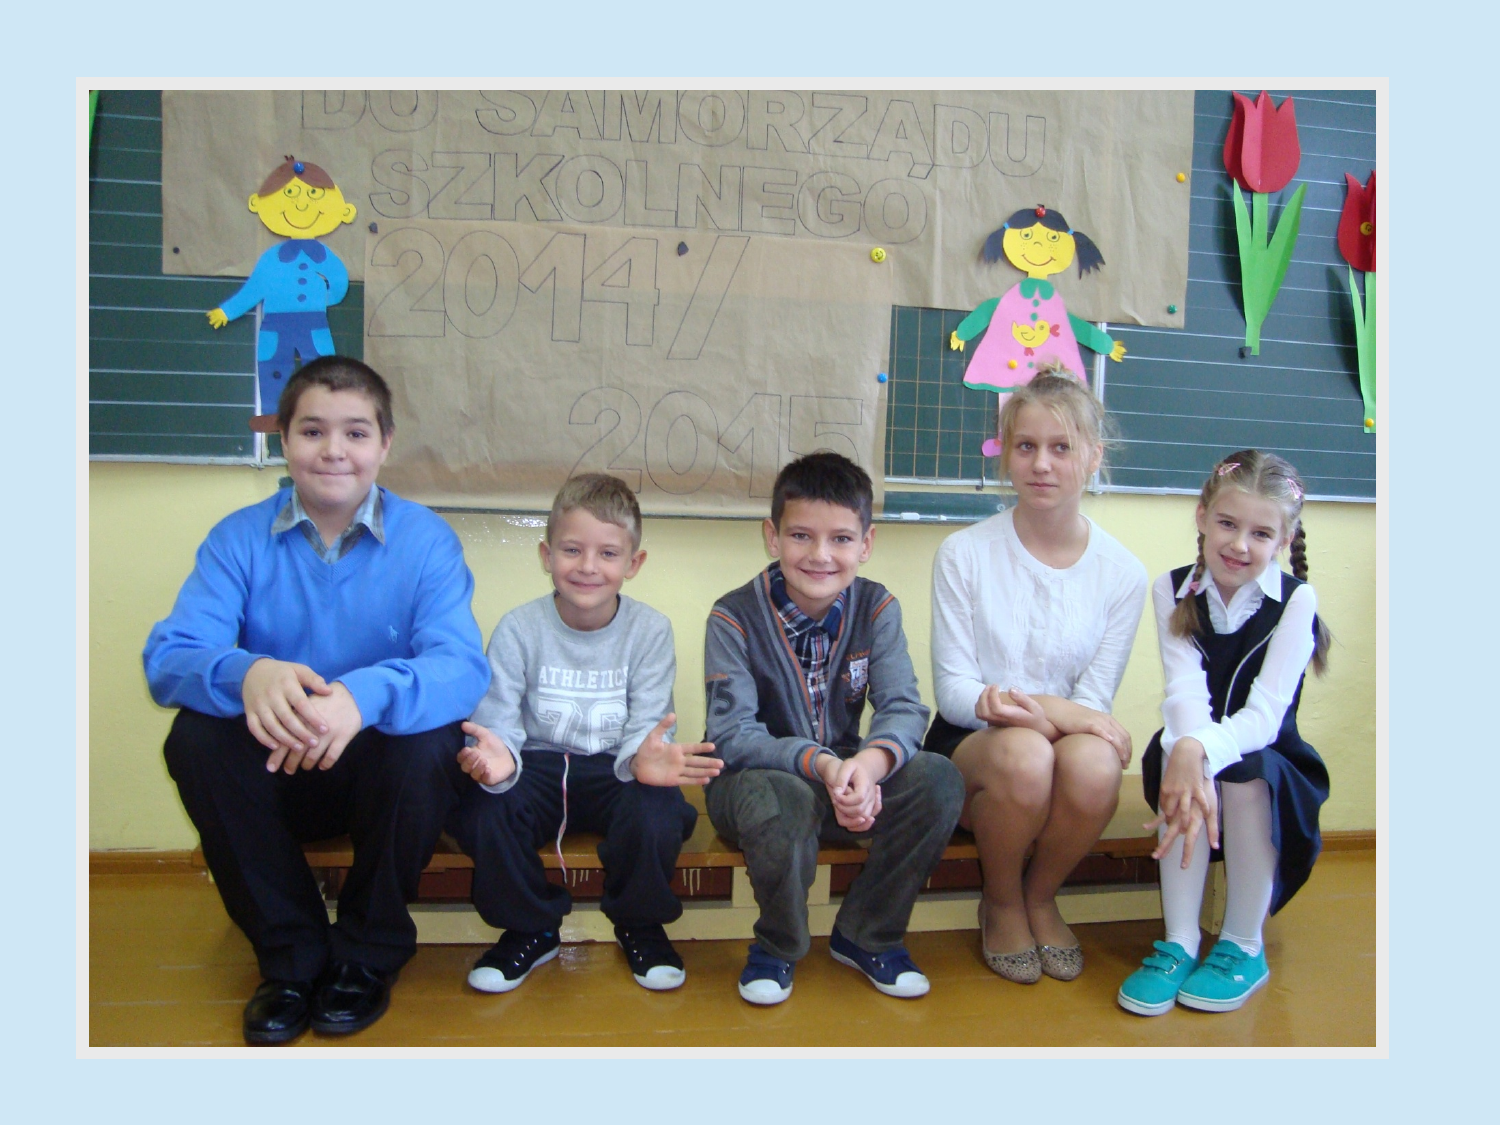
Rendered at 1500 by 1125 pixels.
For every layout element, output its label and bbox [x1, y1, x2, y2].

picture [88, 90, 1376, 1047]
